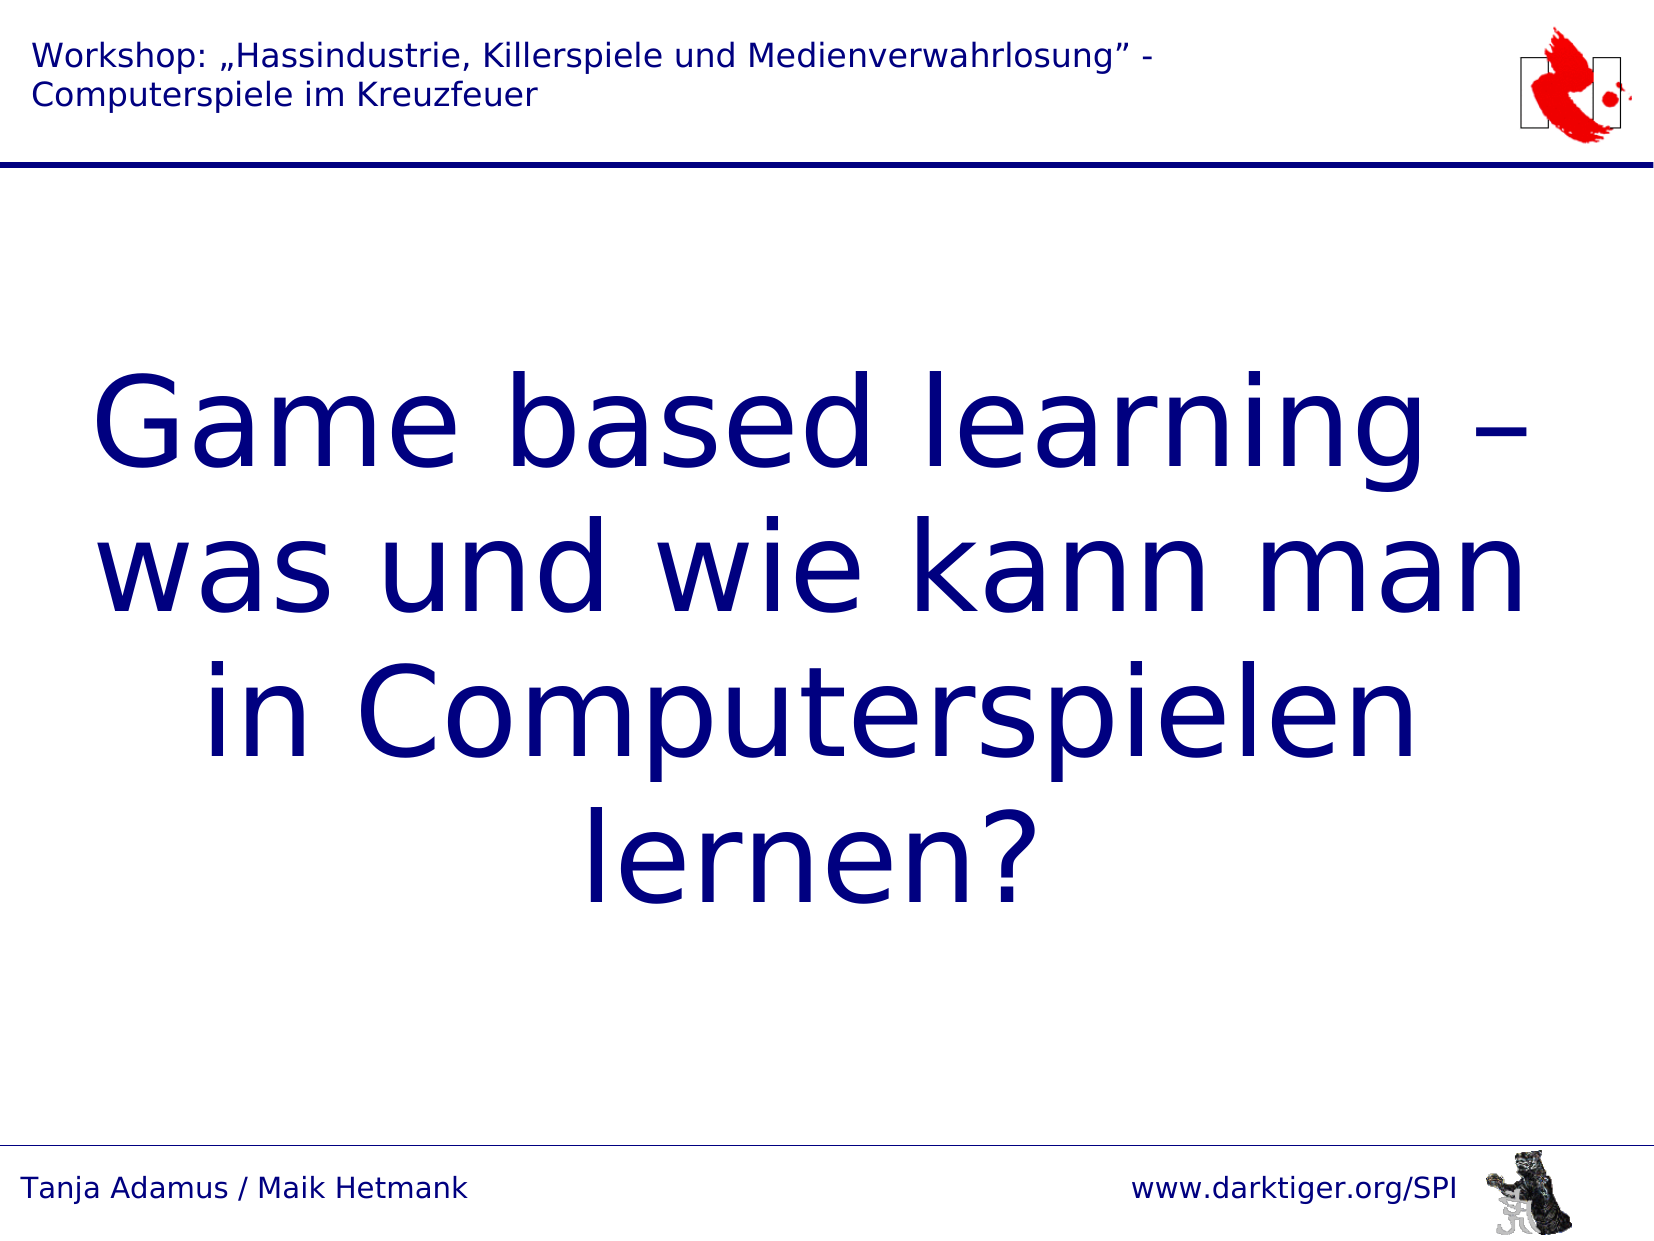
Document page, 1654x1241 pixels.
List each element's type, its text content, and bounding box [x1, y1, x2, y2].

picture [1486, 1150, 1572, 1235]
picture [1503, 16, 1632, 148]
text_box Game based learning – was und wie kann man in Computerspielen lernen? [29, 342, 1595, 940]
text_box Workshop: „Hassindustrie, Killerspiele und Medienverwahrlosung” - Computerspiele im Kreuzfeuer [16, 29, 1418, 178]
